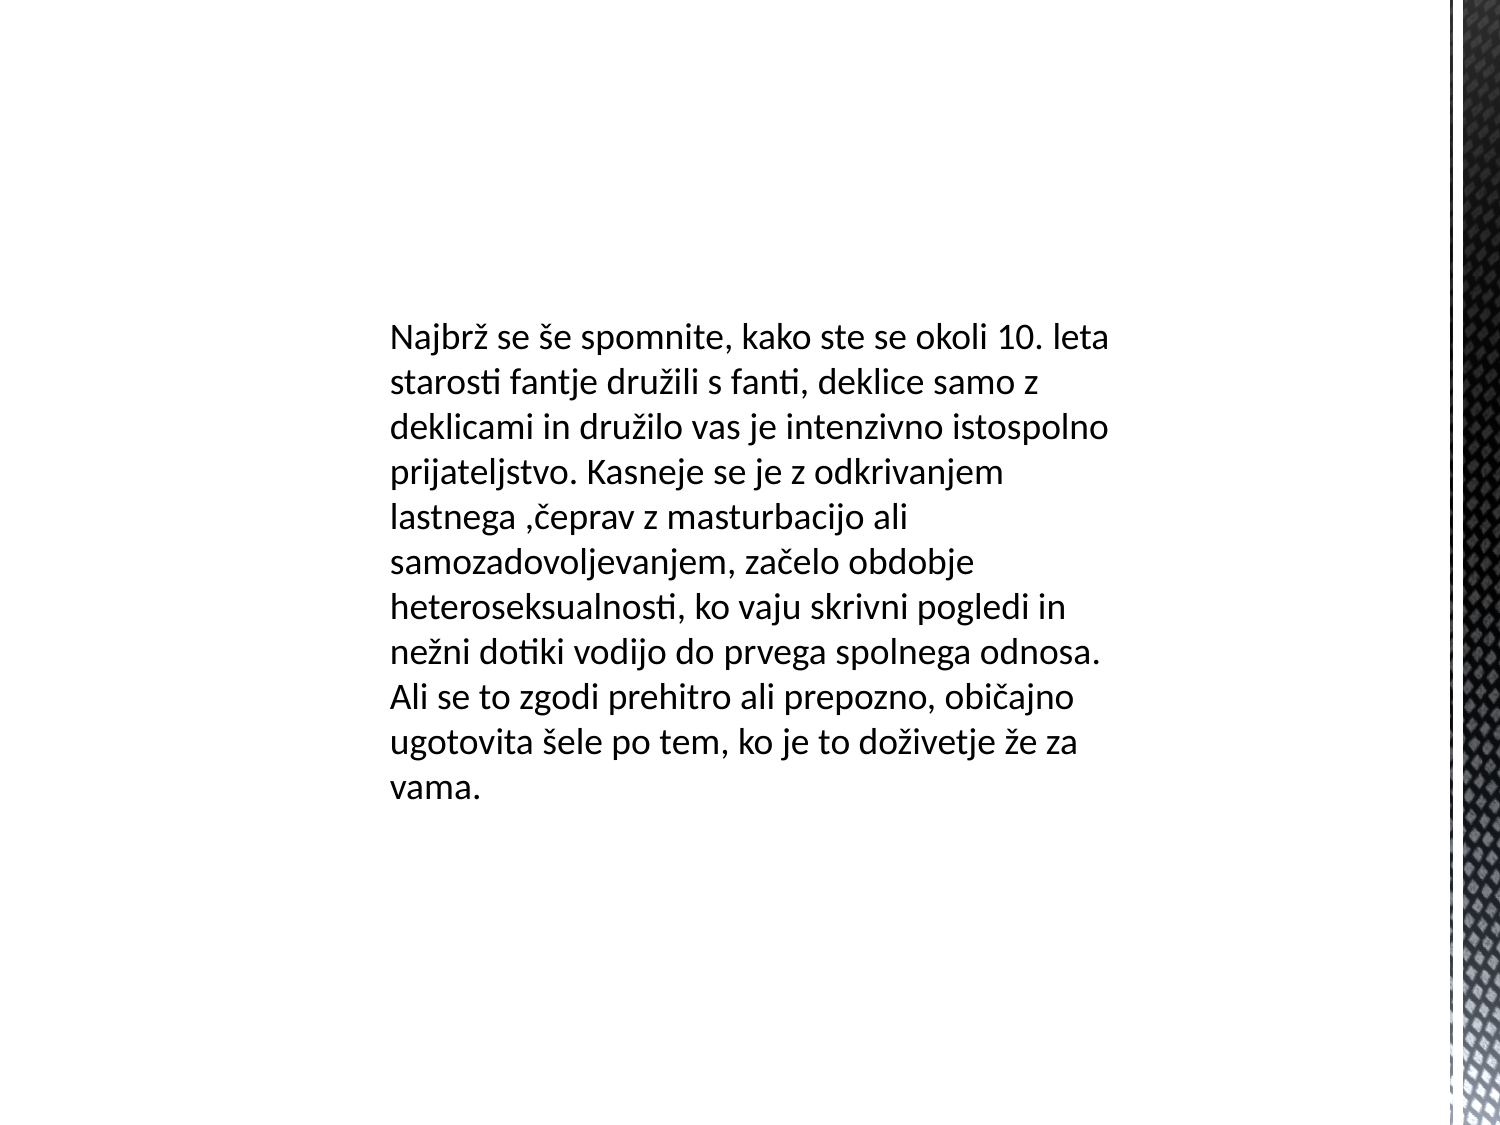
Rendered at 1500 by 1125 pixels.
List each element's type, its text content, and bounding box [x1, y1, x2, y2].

text_box Najbrž se še spomnite, kako ste se okoli 10. leta starosti fantje družili s fanti, deklice samo z deklicami in družilo vas je intenzivno istospolno prijateljstvo. Kasneje se je z odkrivanjem lastnega ,čeprav z masturbacijo ali samozadovoljevanjem, začelo obdobje heteroseksualnosti, ko vaju skrivni pogledi in nežni dotiki vodijo do prvega spolnega odnosa. Ali se to zgodi prehitro ali prepozno, običajno ugotovita šele po tem, ko je to doživetje že za vama. [374, 259, 1125, 815]
picture [1447, 0, 1500, 1125]
